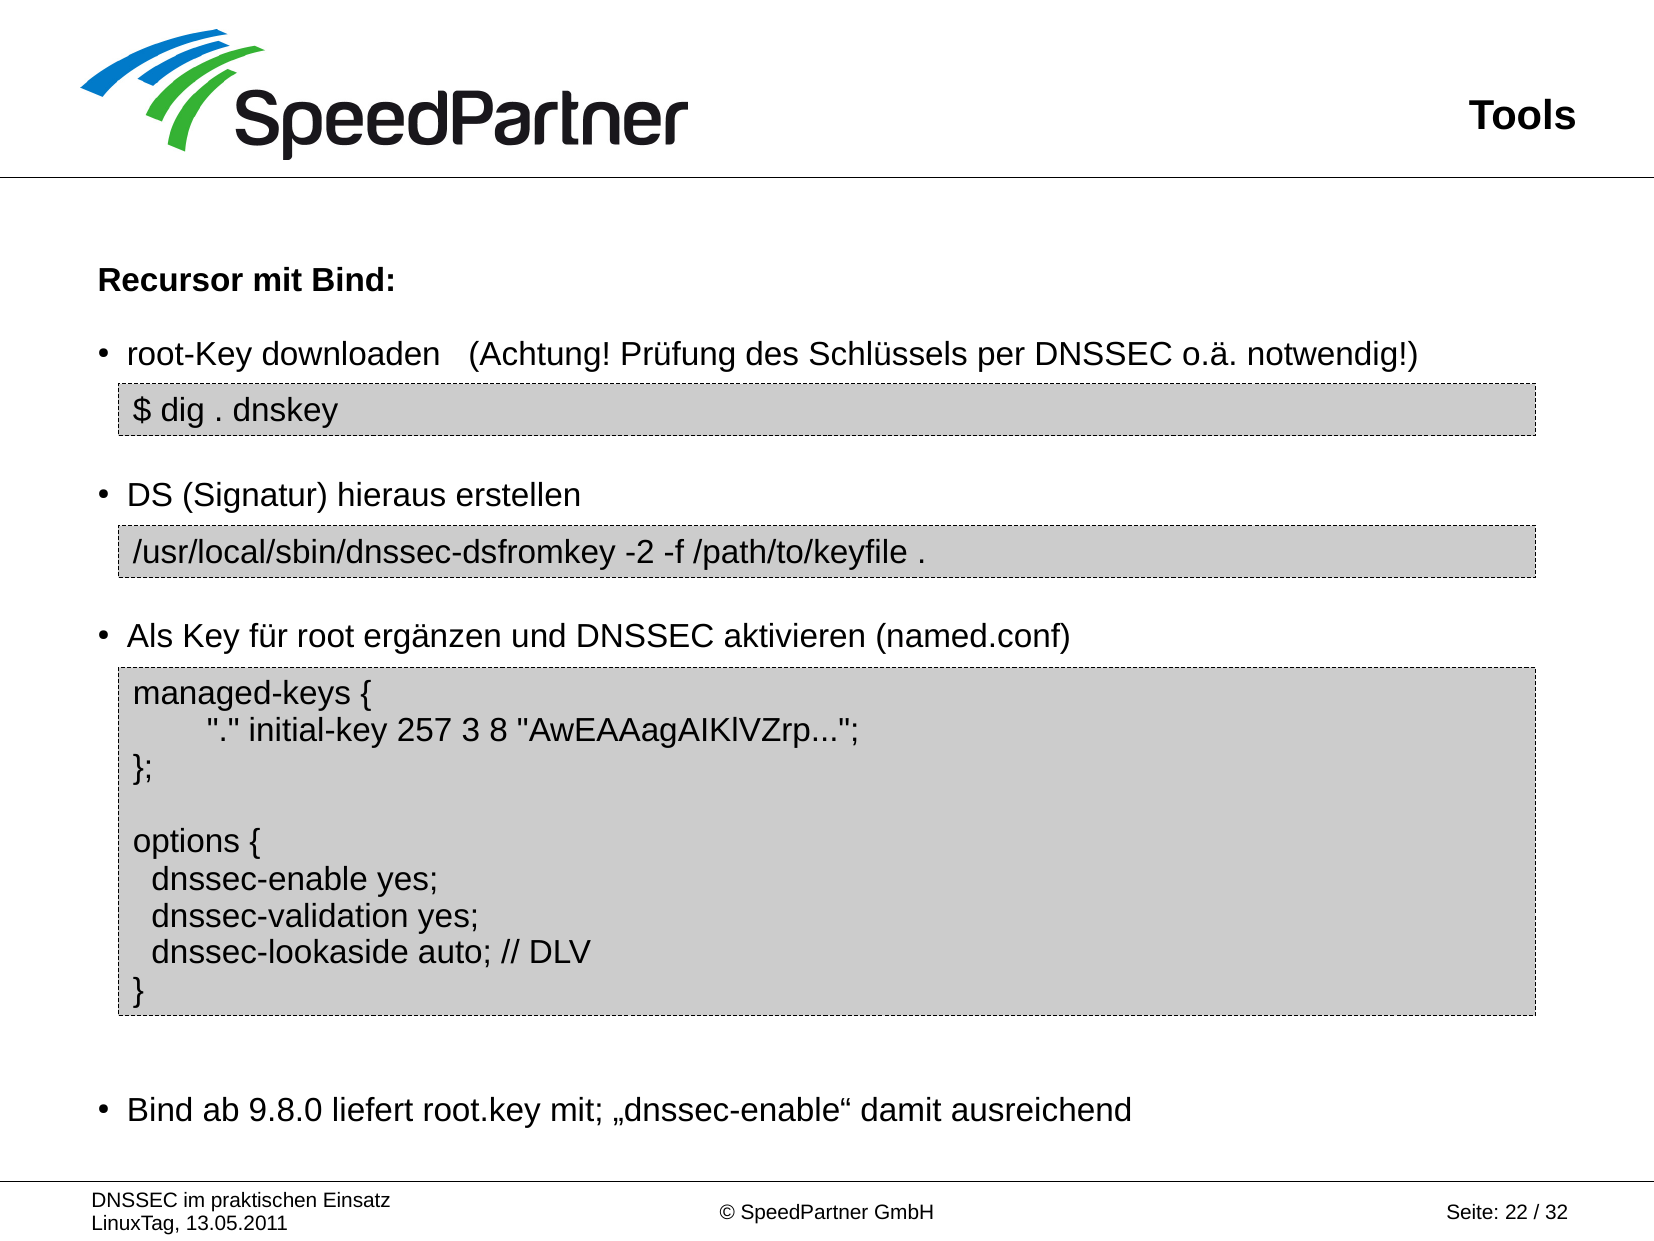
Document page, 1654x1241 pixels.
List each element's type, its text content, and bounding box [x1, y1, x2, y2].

text_box $ dig . dnskey [118, 383, 1536, 436]
text_box Recursor mit Bind: root-Key downloaden (Achtung! Prüfung des Schlüssels per DNSSEC o.ä. notwendig!) DS (Signatur) hieraus erstellen Als Key für root ergänzen und DNSSEC aktivieren (named.conf) Bind ab 9.8.0 liefert root.key mit; „dnssec-enable“ damit ausreichend [82, 253, 1565, 1151]
text_box managed-keys { "." initial-key 257 3 8 "AwEAAagAIKlVZrp..."; }; options { dnssec-enable yes; dnssec-validation yes; dnssec-lookaside auto; // DLV } [118, 667, 1536, 1016]
picture [80, 29, 688, 160]
text_box /usr/local/sbin/dnssec-dsfromkey -2 -f /path/to/keyfile . [118, 525, 1536, 578]
title Tools [590, 70, 1577, 160]
